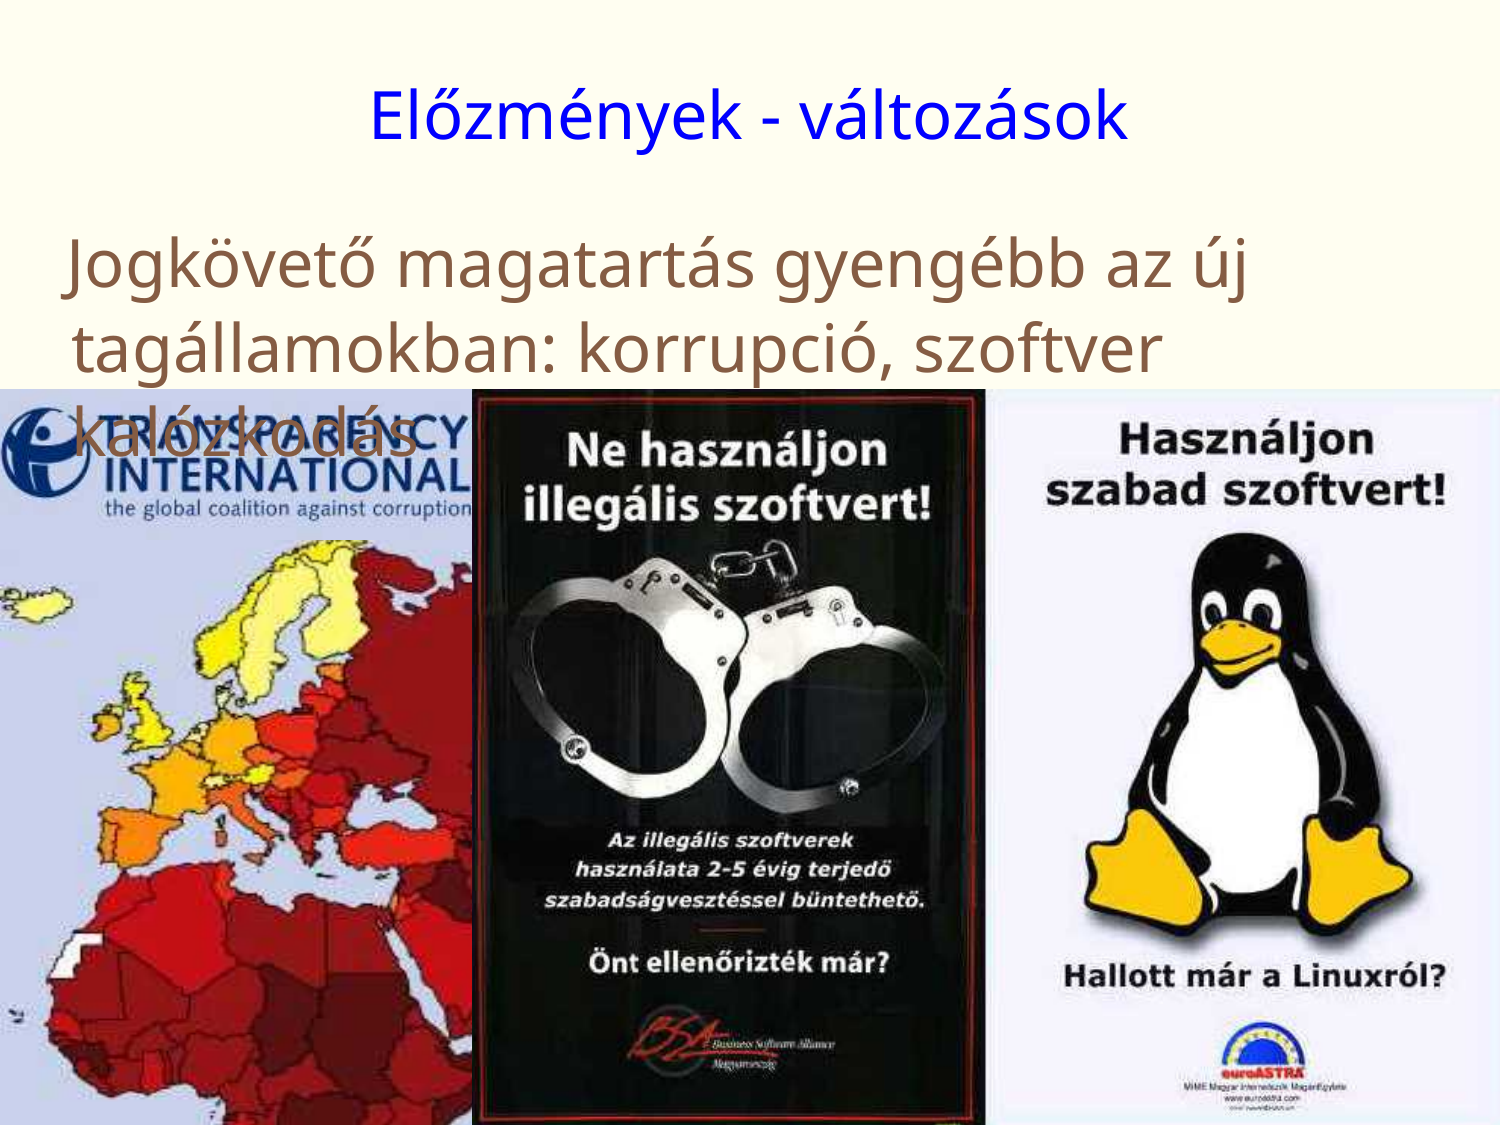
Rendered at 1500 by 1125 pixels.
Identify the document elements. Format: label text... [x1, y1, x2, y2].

picture [0, 951, 1500, 1125]
list Jogkövető magatartás gyengébb az új tagállamokban: korrupció, szoftver kalózkodás [0, 208, 1500, 951]
title Előzmények - változások [74, 13, 1425, 208]
